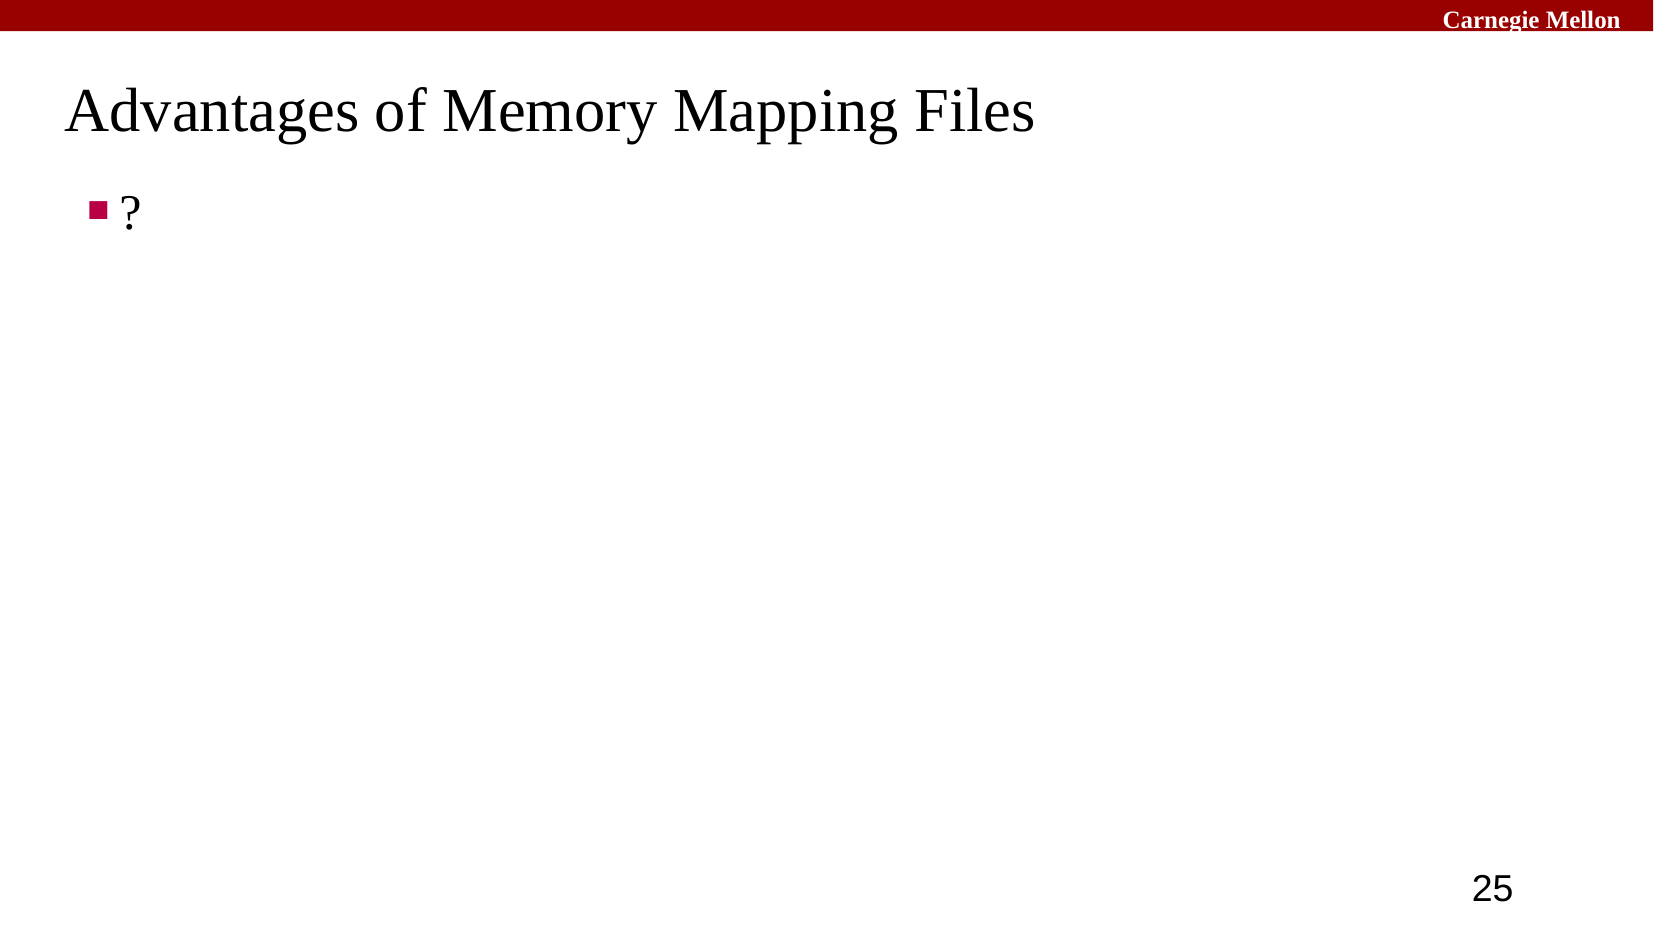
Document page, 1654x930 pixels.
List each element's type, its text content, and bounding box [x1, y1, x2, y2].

title Advantages of Memory Mapping Files [64, 58, 1576, 163]
list ? [71, 184, 1576, 859]
